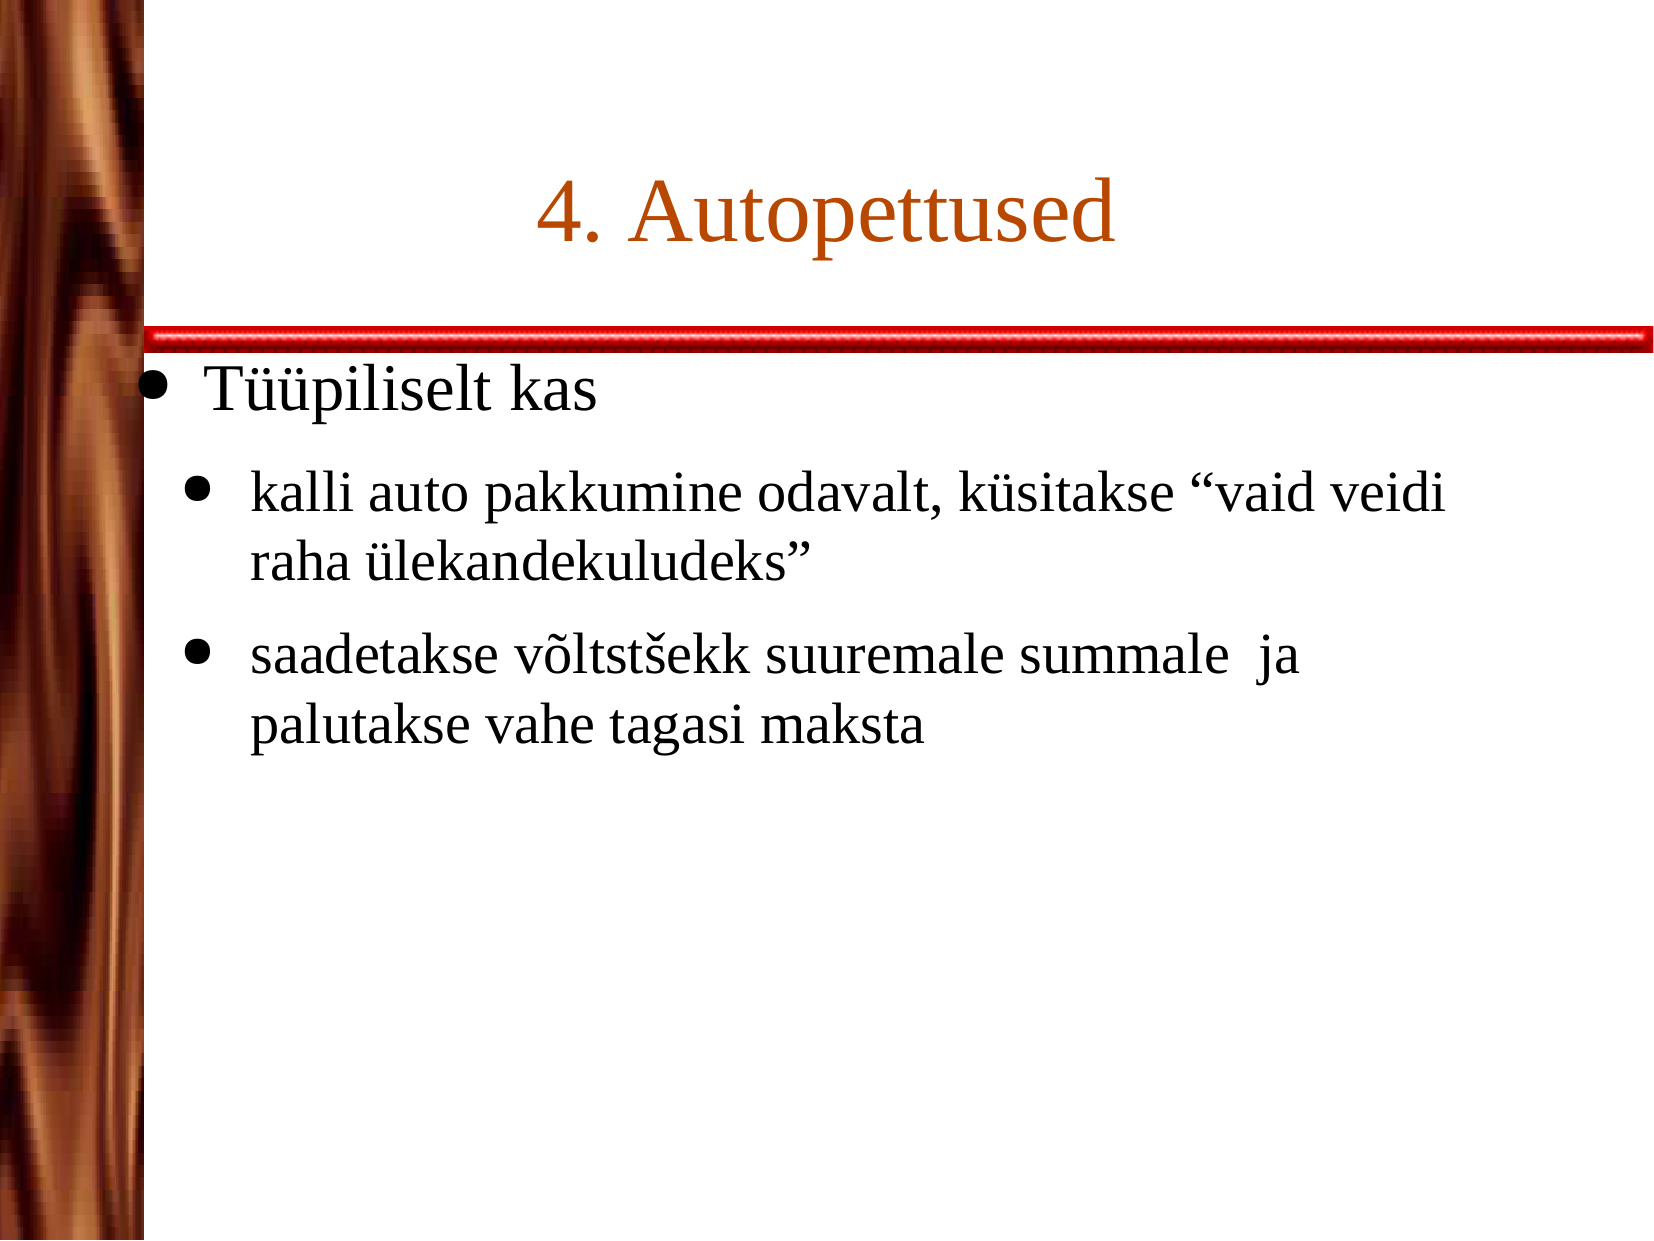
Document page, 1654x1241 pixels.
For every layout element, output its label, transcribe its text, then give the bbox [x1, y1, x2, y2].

picture [0, 0, 1654, 1240]
title 4. Autopettused [121, 100, 1533, 312]
list Tüüpiliselt kas kalli auto pakkumine odavalt, küsitakse “vaid veidi raha ülekandekuludeks” saadetakse võltstšekk suuremale summale ja palutakse vahe tagasi maksta [121, 344, 1533, 1126]
